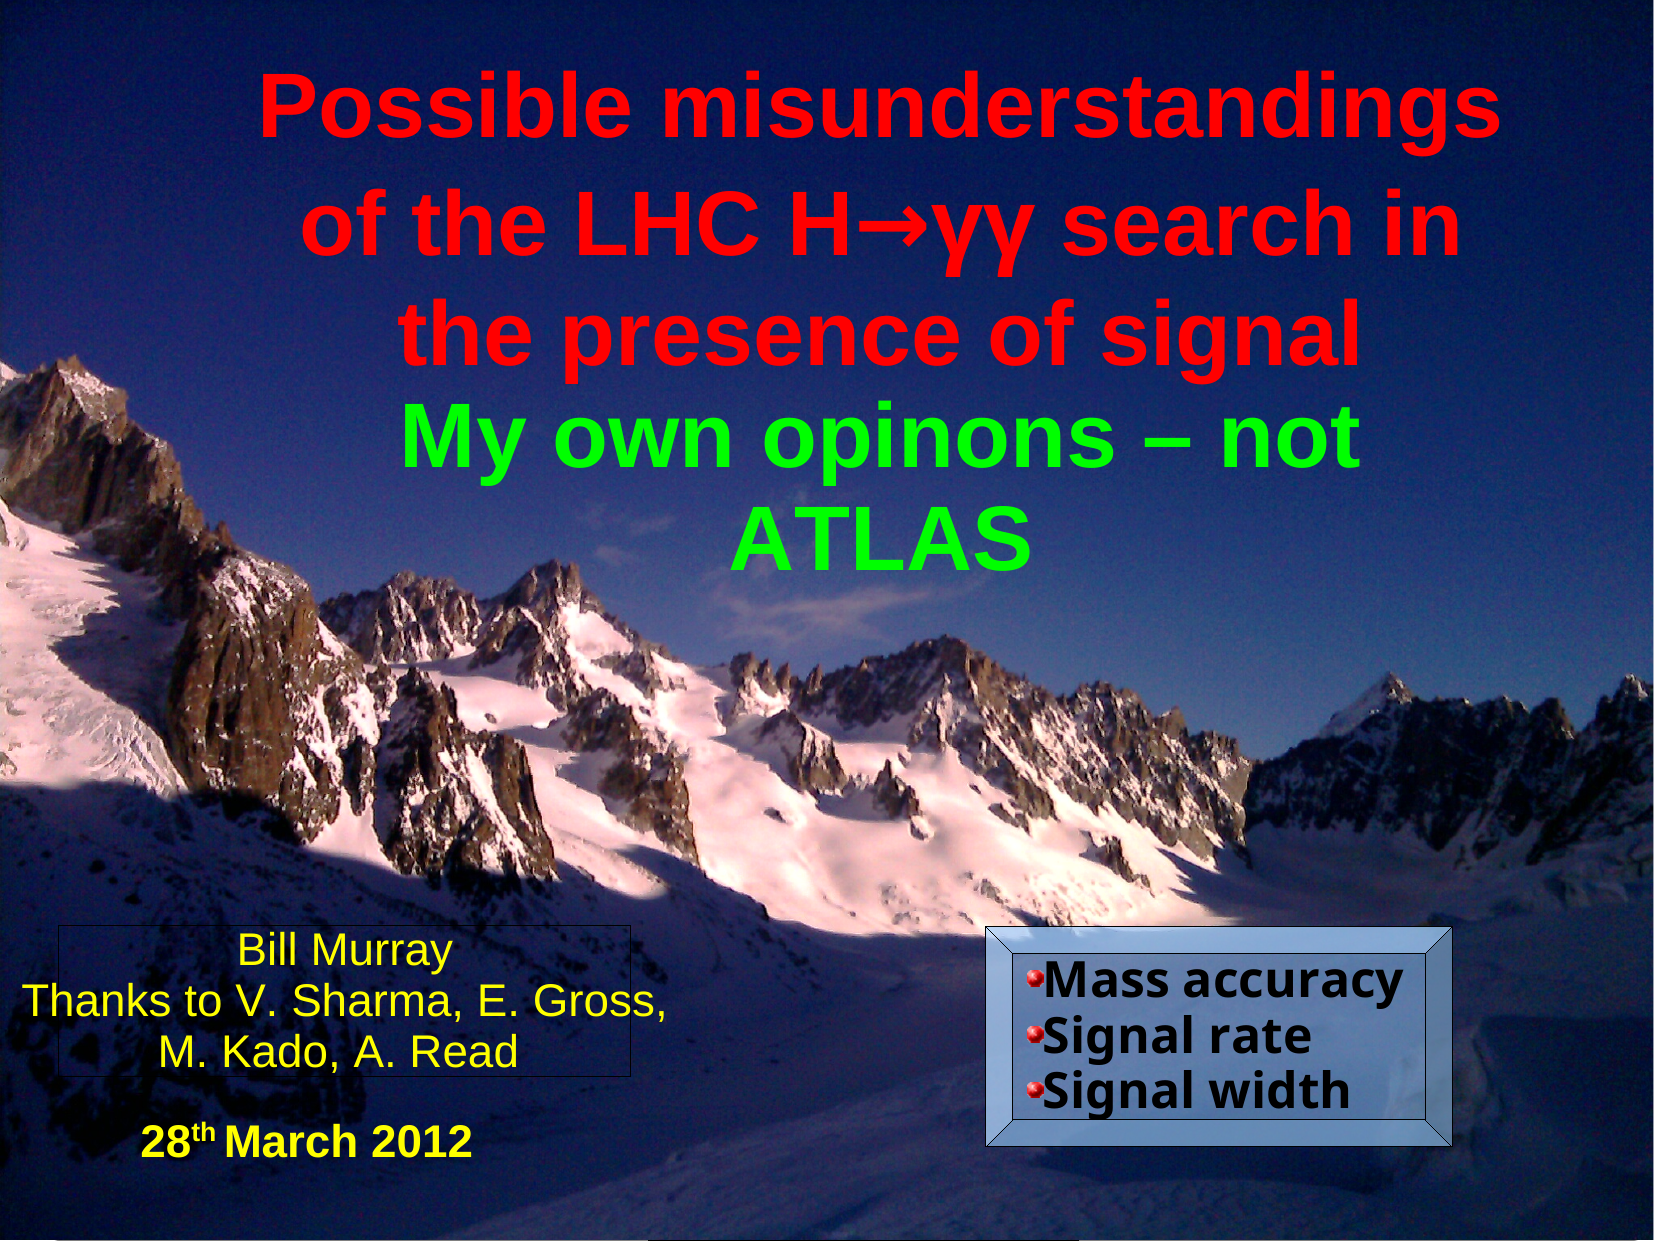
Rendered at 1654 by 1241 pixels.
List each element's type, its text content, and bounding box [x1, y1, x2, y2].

title Possible misunderstandings of the LHC H→γγ search in the presence of signal My own opinons – not ATLAS [247, 48, 1515, 597]
text_box 28th March 2012 [125, 1077, 489, 1176]
text_box Mass accuracy Signal rate Signal width [1013, 954, 1425, 1119]
picture [0, 0, 1654, 1241]
text_box Bill Murray Thanks to V. Sharma, E. Gross, M. Kado, A. Read [58, 925, 631, 1077]
